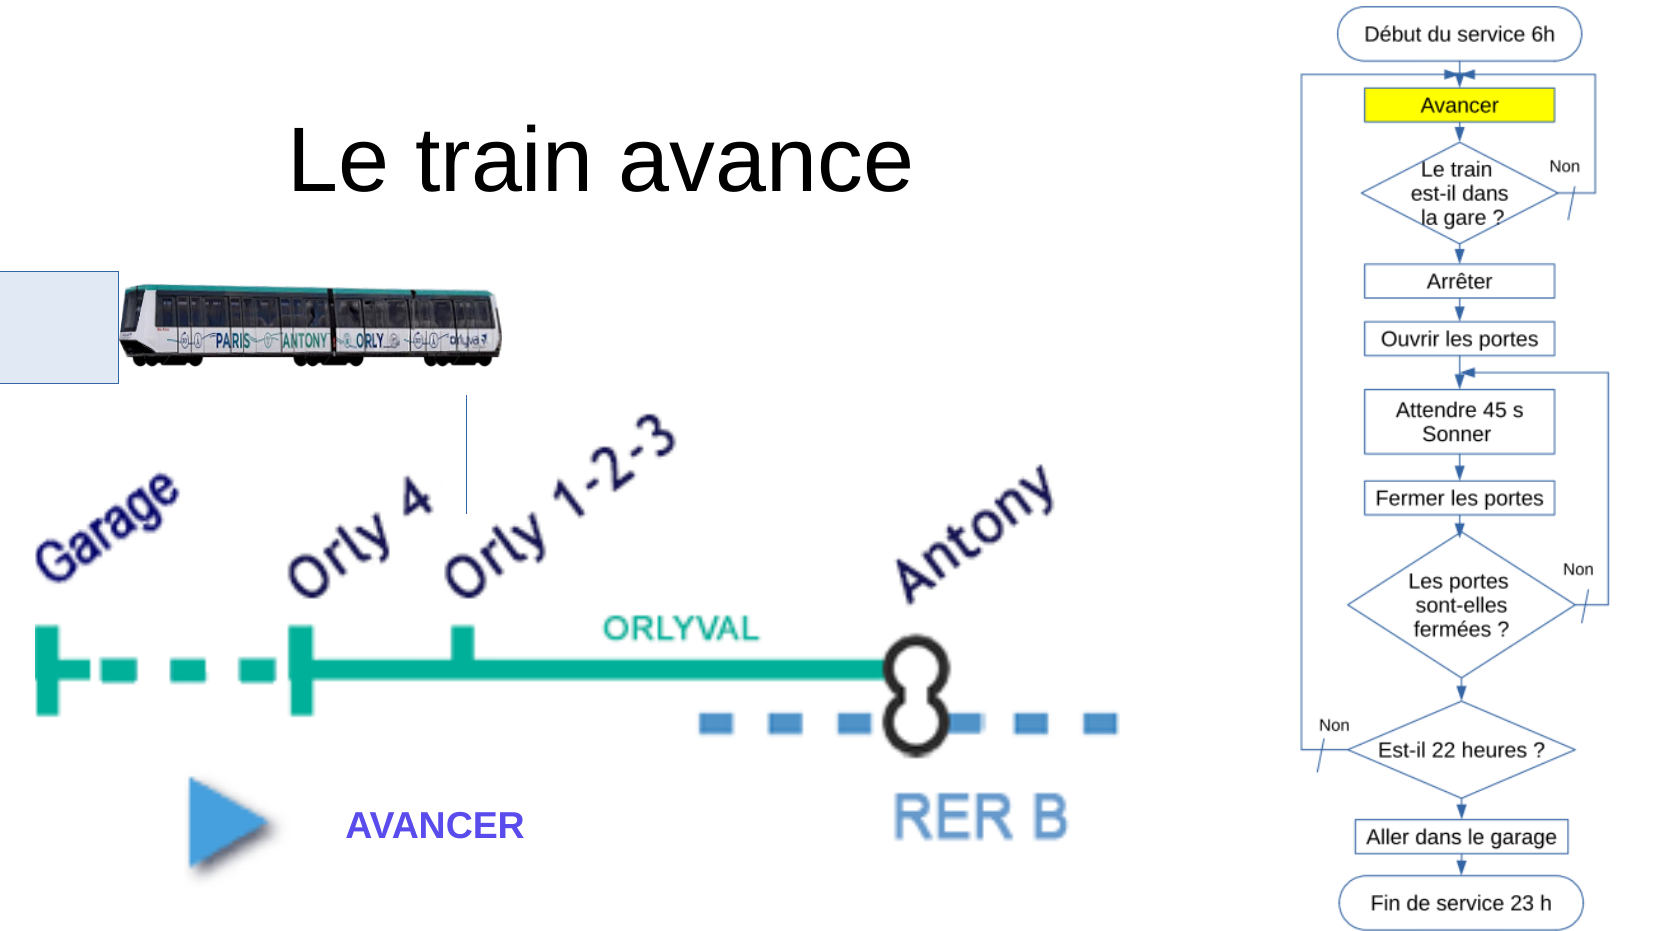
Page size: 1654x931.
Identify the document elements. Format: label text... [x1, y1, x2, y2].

text_box [0, 271, 119, 384]
picture [1289, 5, 1636, 931]
title Le train avance [35, 56, 1193, 263]
picture [35, 383, 1123, 893]
picture [119, 283, 502, 367]
text_box AVANCER [330, 797, 709, 855]
